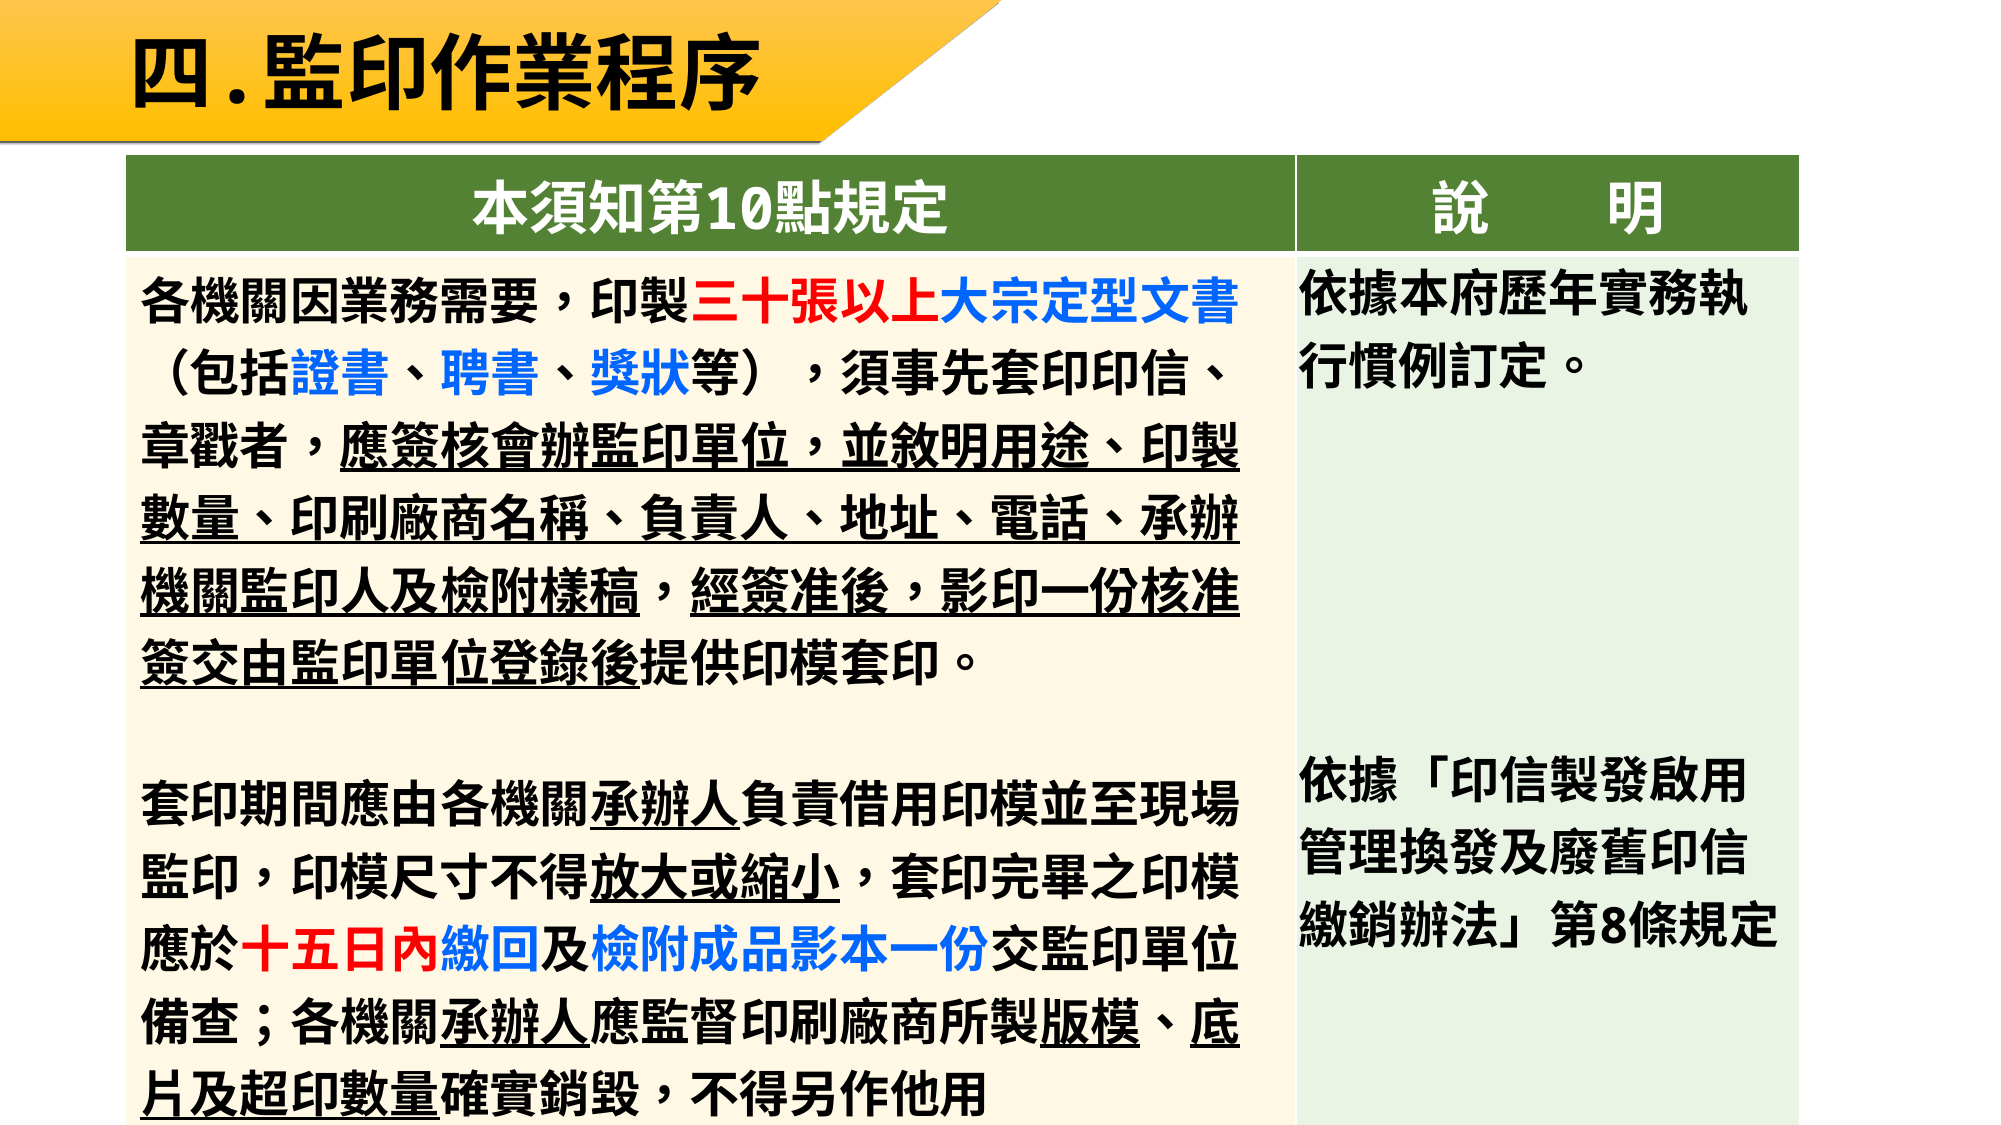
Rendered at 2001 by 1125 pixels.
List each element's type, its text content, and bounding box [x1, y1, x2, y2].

table_header 說 明 [1297, 155, 1799, 251]
table_cell 依據本府歷年實務執行慣例訂定。 依據「印信製發啟用管理換發及廢舊印信繳銷辦法」第8條規定 [1297, 257, 1799, 1125]
text_box 四.監印作業程序 [0, 0, 1002, 142]
table_header 本須知第10點規定 [126, 155, 1295, 251]
table_cell 各機關因業務需要，印製三十張以上大宗定型文書（包括證書、聘書、獎狀等），須事先套印印信、章戳者，應簽核會辦監印單位，並敘明用途、印製數量、印刷廠商名稱、負責人、地址、電話、承辦機關監印人及檢附樣稿，經簽准後，影印一份核准簽交由監印單位登錄後提供印模套印。 套印期間應由各機關承辦人負責借用印模並至現場監印，印模尺寸不得放大或縮小，套印完畢之印模應於十五日內繳回及檢附成品影本一份交監印單位備查；各機關承辦人應監督印刷廠商所製版模、底片及超印數量確實銷毀，不得另作他用 [126, 257, 1295, 1125]
